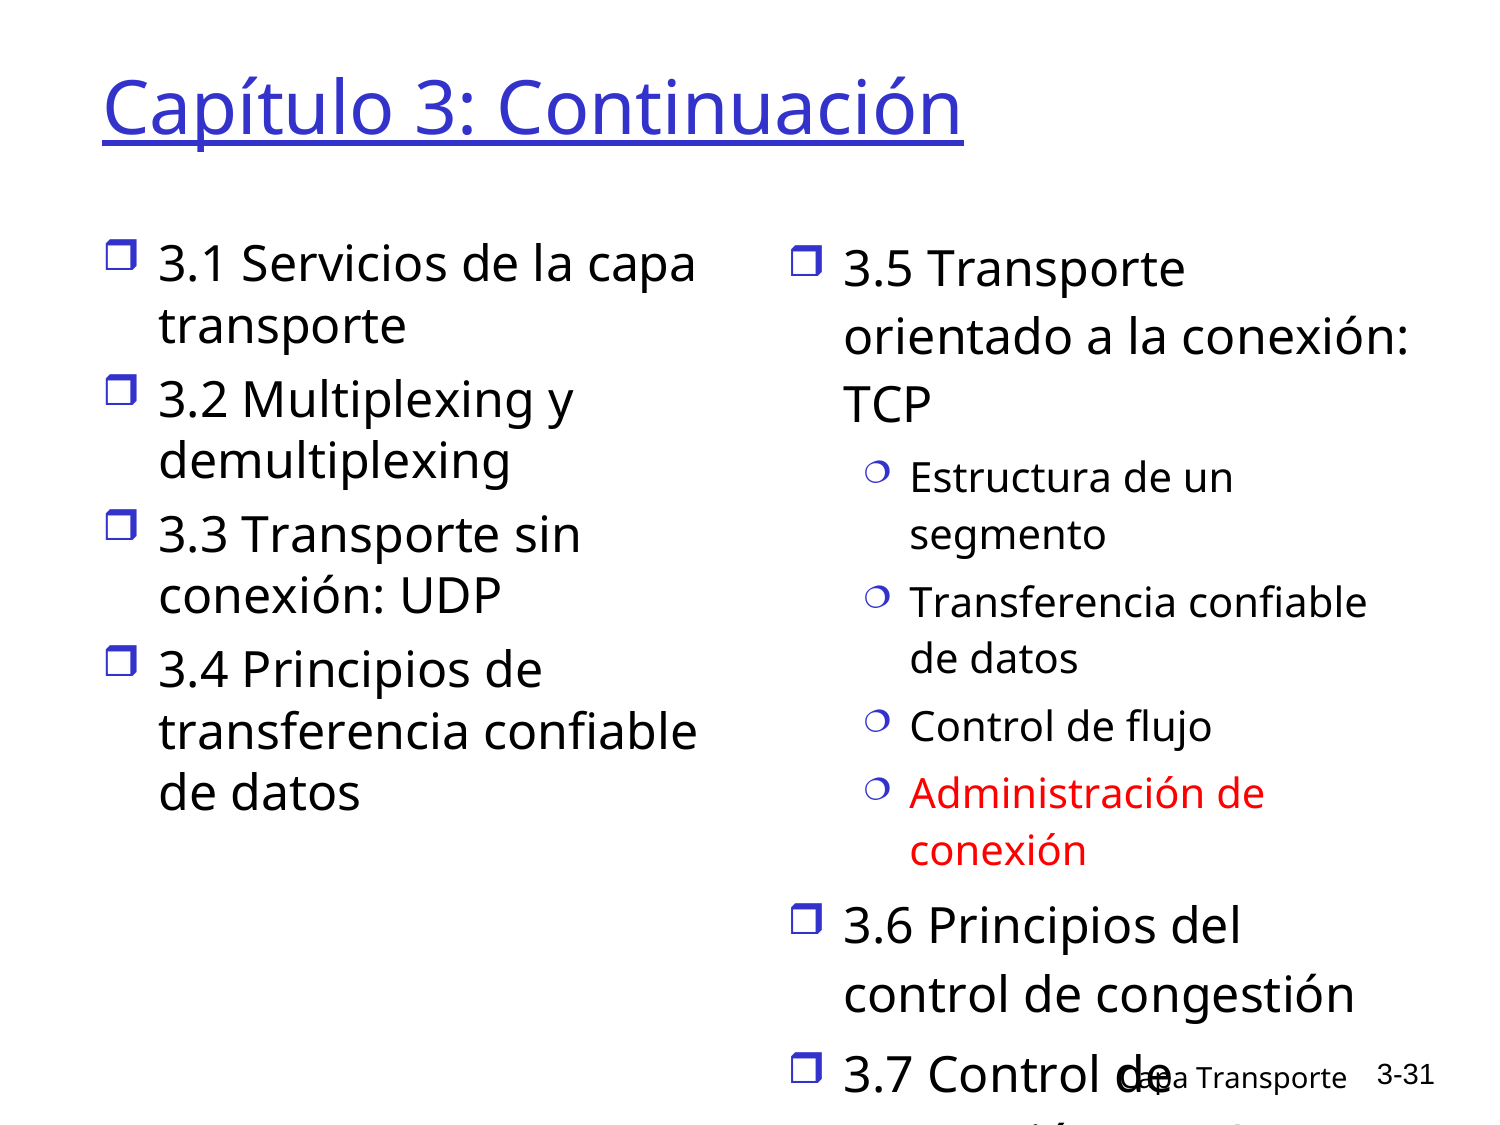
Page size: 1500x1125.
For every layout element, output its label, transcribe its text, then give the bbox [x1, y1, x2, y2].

list 3.1 Servicios de la capa transporte 3.2 Multiplexing y demultiplexing 3.3 Transporte sin conexión: UDP 3.4 Principios de transferencia confiable de datos [87, 224, 741, 983]
title Capítulo 3: Continuación [87, 15, 1426, 196]
list 3.5 Transporte orientado a la conexión: TCP Estructura de un segmento Transferencia confiable de datos Control de flujo Administración de conexión 3.6 Principios del control de congestión 3.7 Control de congestión en TCP [772, 224, 1426, 1054]
